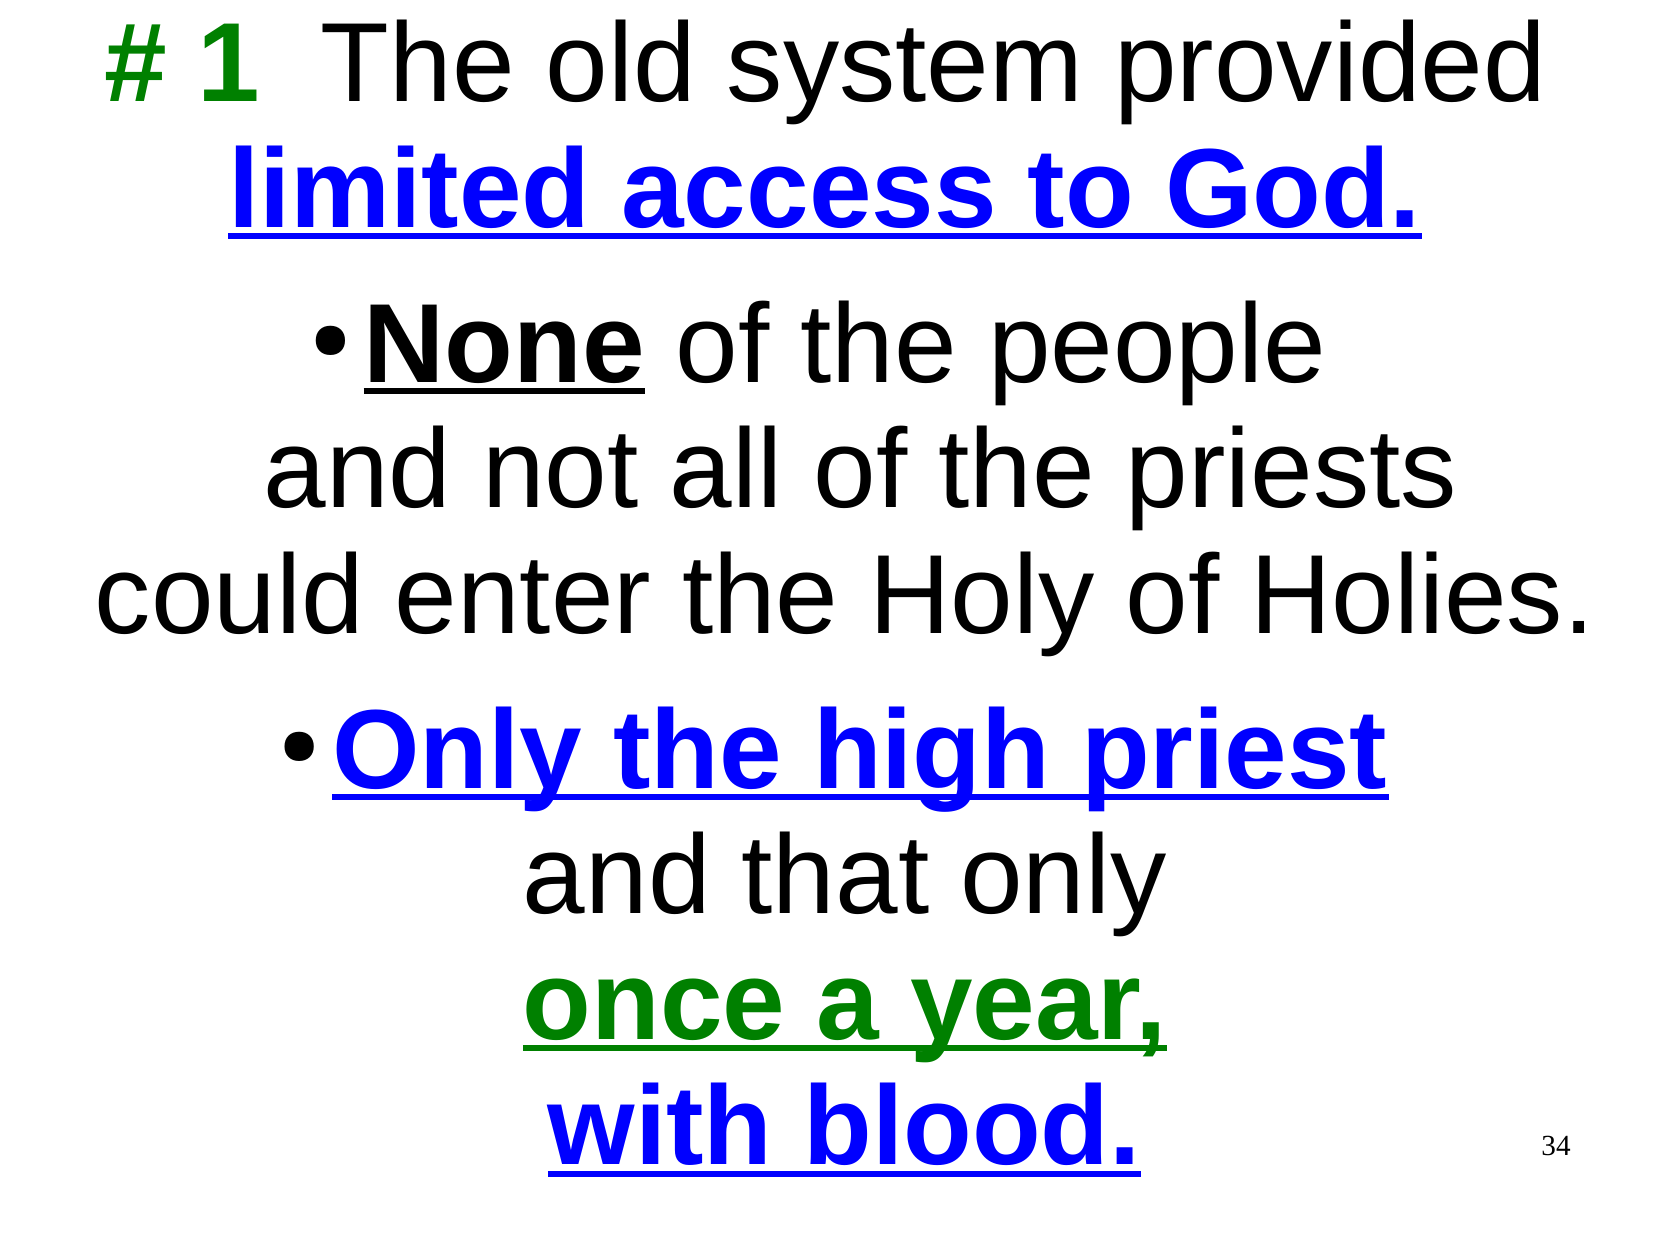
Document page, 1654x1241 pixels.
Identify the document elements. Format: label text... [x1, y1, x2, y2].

list # 1 The old system provided limited access to God. None of the people and not all of the priests could enter the Holy of Holies. Only the high priest and that only once a year, with blood. [0, 0, 1651, 1238]
